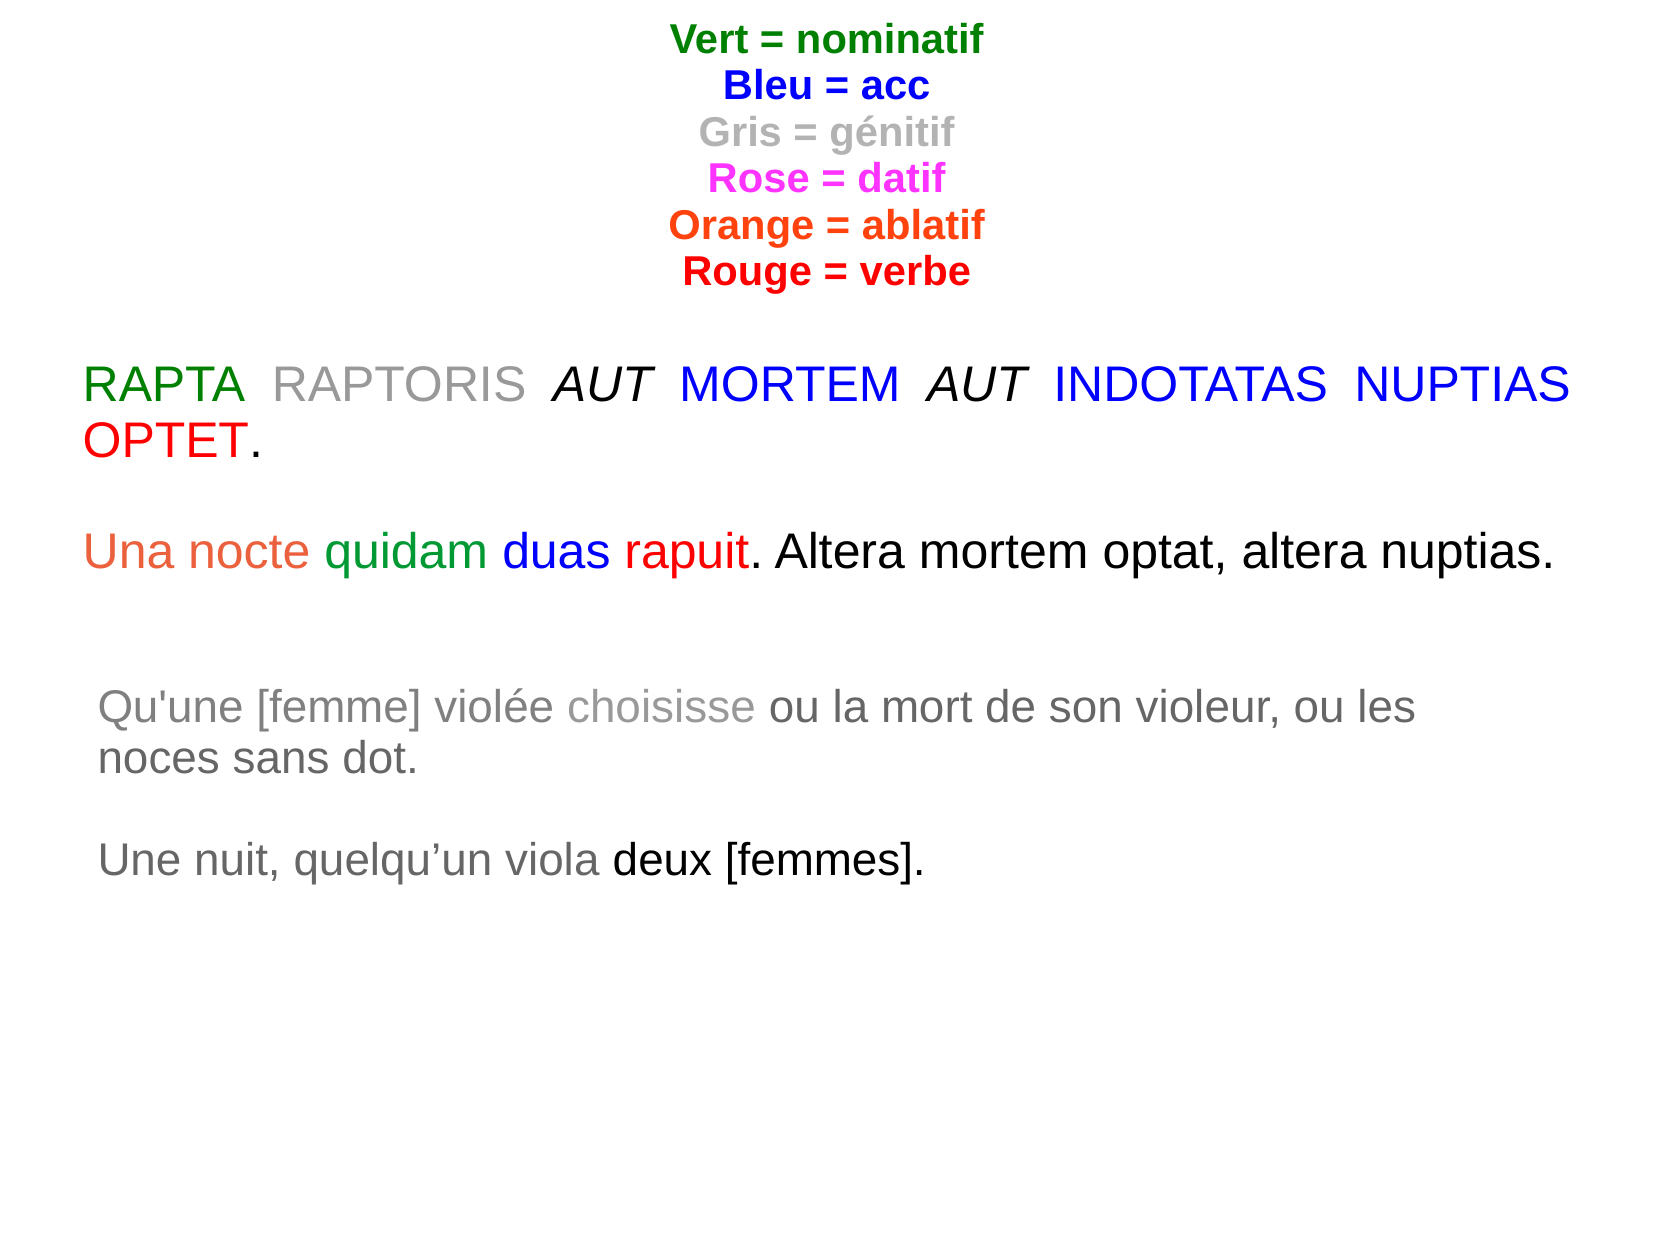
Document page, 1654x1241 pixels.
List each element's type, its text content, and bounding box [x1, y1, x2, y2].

title Vert = nominatif Bleu = acc Gris = génitif Rose = datif Orange = ablatif Rouge = verbe [198, 0, 1455, 319]
text_box Qu'une [femme] violée choisisse ou la mort de son violeur, ou les noces sans dot. Une nuit, quelqu’un viola deux [femmes]. [82, 673, 1560, 893]
subtitle RAPTA RAPTORIS AUT MORTEM AUT INDOTATAS NUPTIAS OPTET. Una nocte quidam duas rapuit. Altera mortem optat, altera nuptias. [82, 337, 1571, 674]
